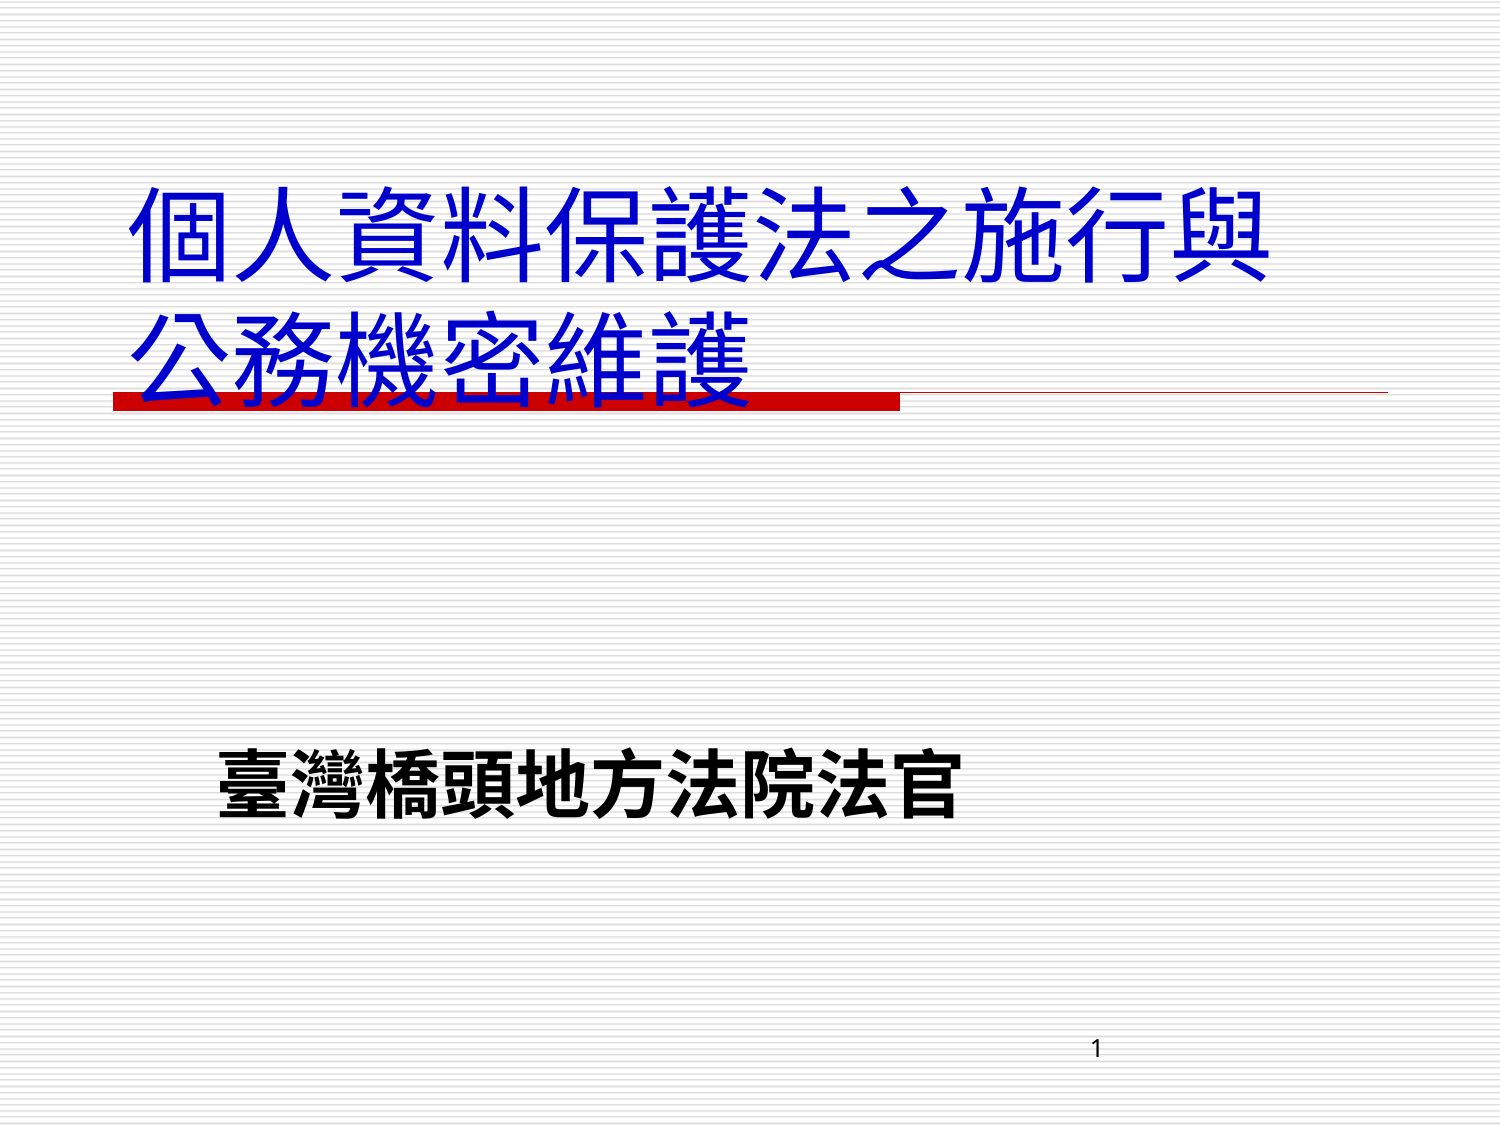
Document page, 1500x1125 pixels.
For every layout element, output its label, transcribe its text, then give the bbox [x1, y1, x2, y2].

text_box [1074, 1025, 1388, 1101]
subtitle 臺灣橋頭地方法院法官 [200, 621, 1388, 917]
title 個人資料保護法之施行與 公務機密維護 [112, 162, 1436, 388]
